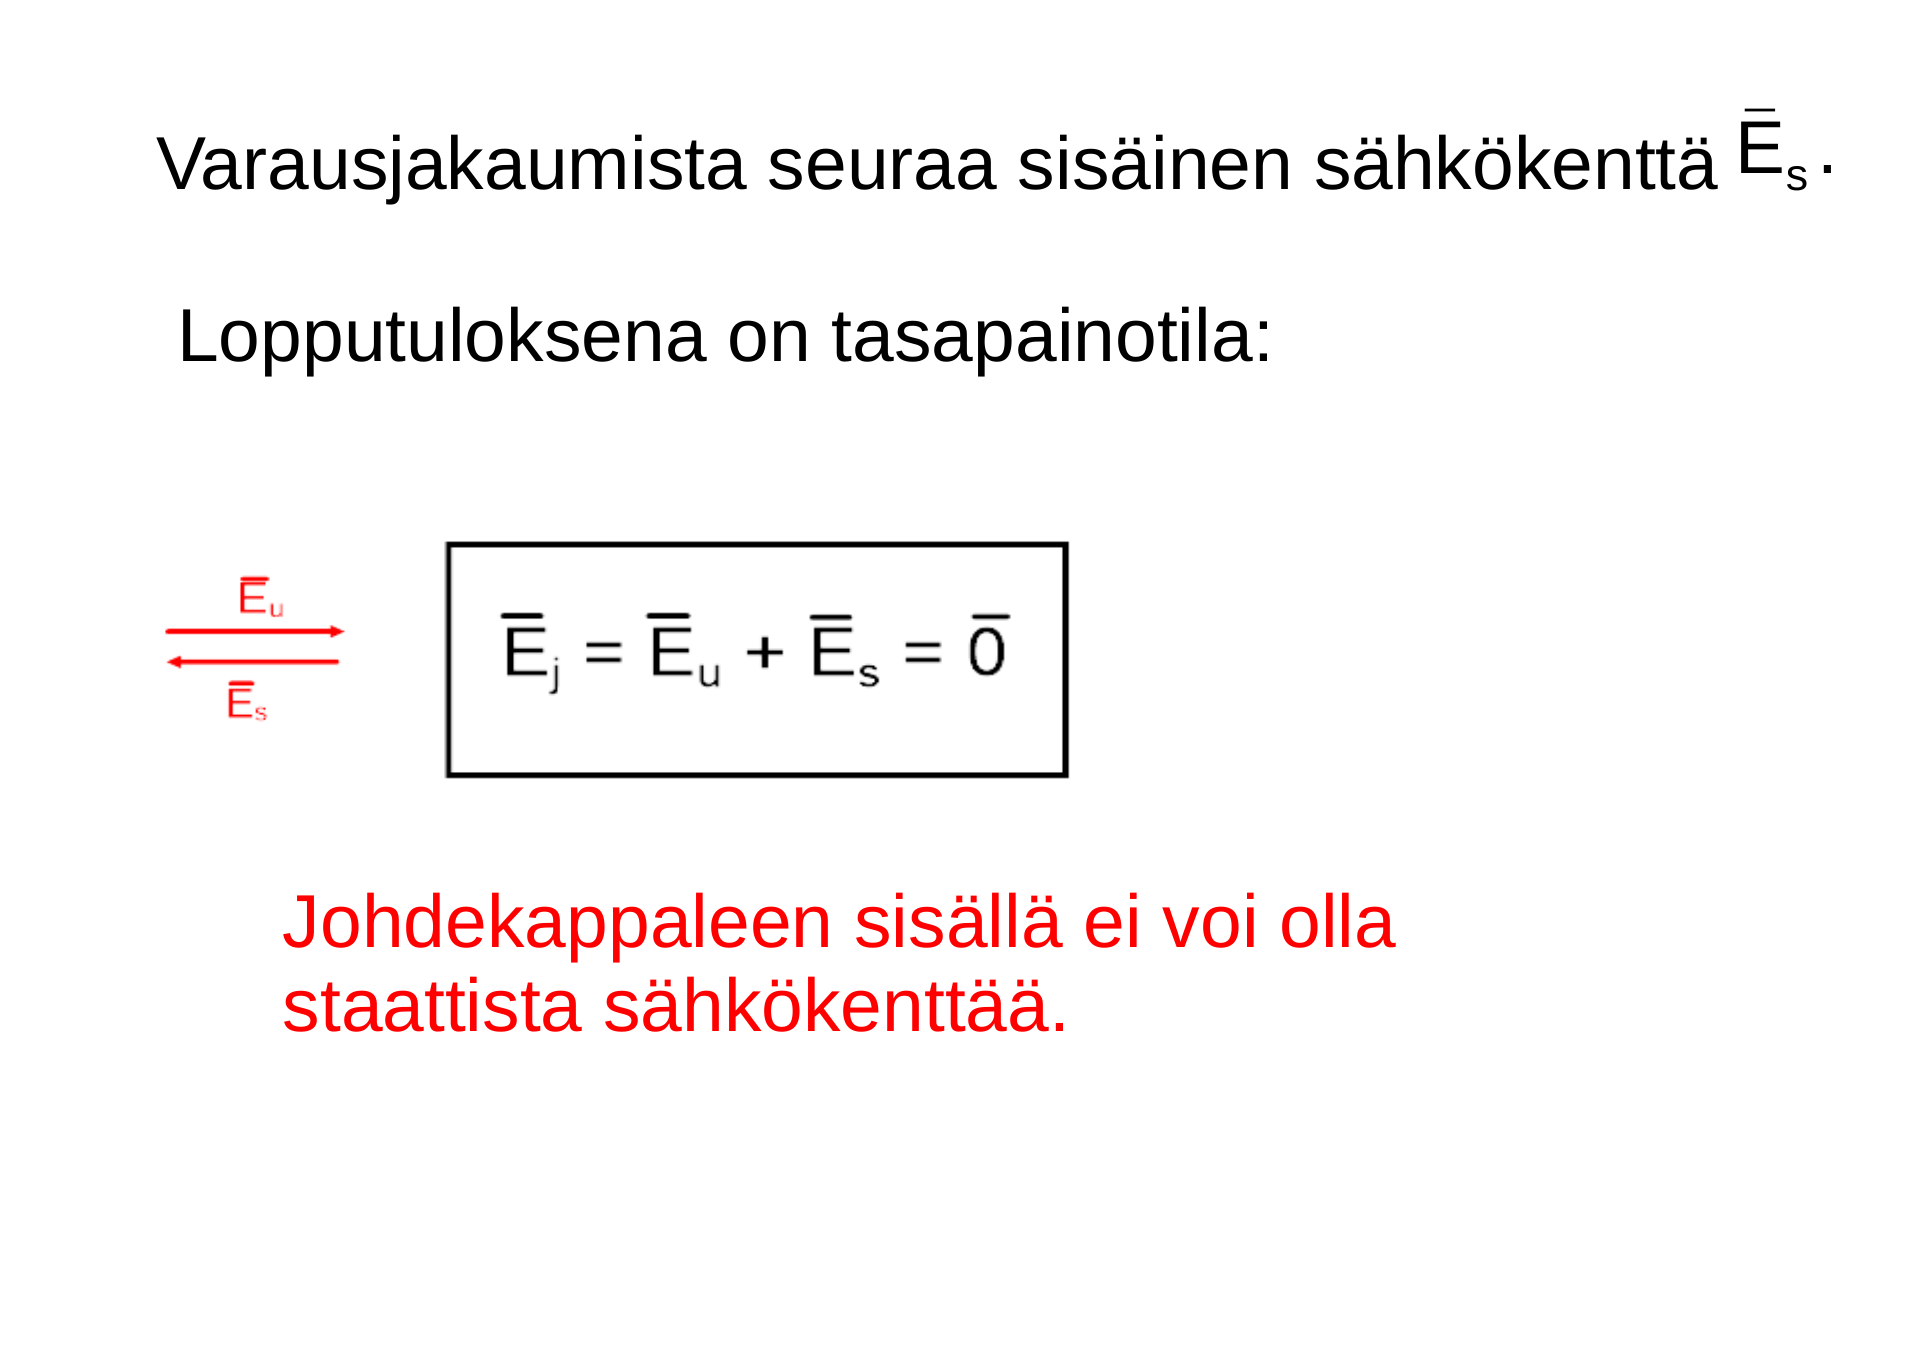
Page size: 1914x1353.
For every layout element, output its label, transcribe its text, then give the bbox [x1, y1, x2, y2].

chart [1729, 105, 1844, 201]
text_box Johdekappaleen sisällä ei voi olla staattista sähkökenttää. [268, 872, 1749, 1134]
text_box Varausjakaumista seuraa sisäinen sähkökenttä Lopputuloksena on tasapainotila: [141, 113, 1844, 385]
picture [416, 490, 1111, 803]
picture [133, 520, 370, 753]
